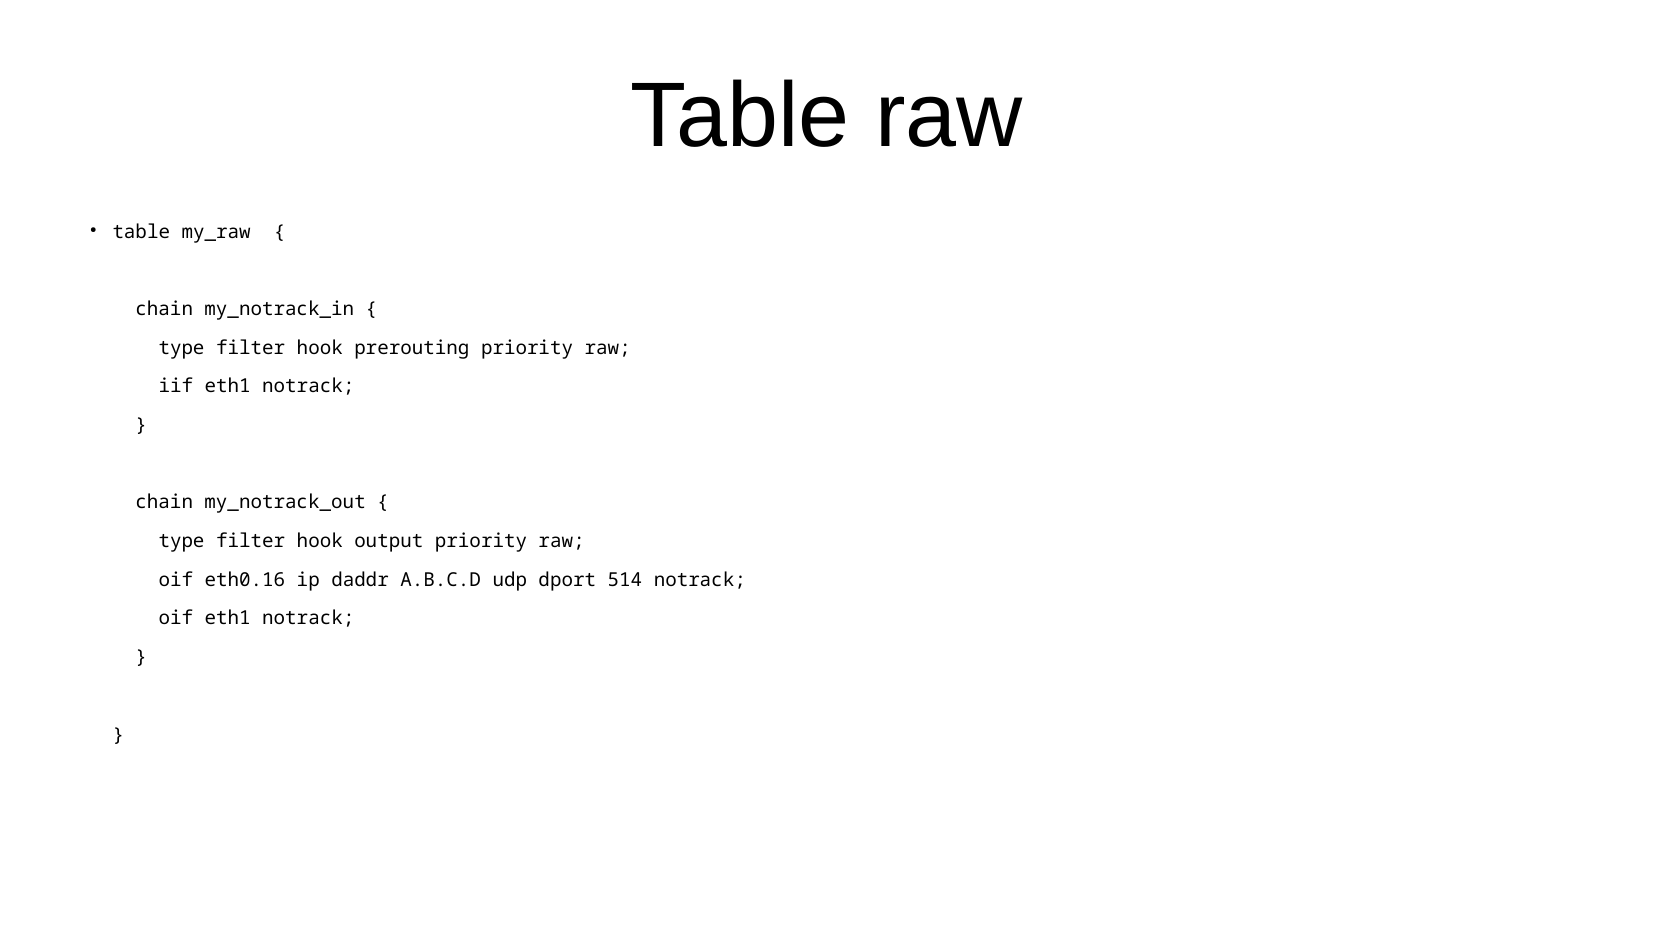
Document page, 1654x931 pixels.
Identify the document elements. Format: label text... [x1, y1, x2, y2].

title Table raw [82, 37, 1571, 193]
list table my_raw { chain my_notrack_in { type filter hook prerouting priority raw; iif eth1 notrack; } chain my_notrack_out { type filter hook output priority raw; oif eth0.16 ip daddr A.B.C.D udp dport 514 notrack; oif eth1 notrack; } } [82, 217, 1571, 758]
